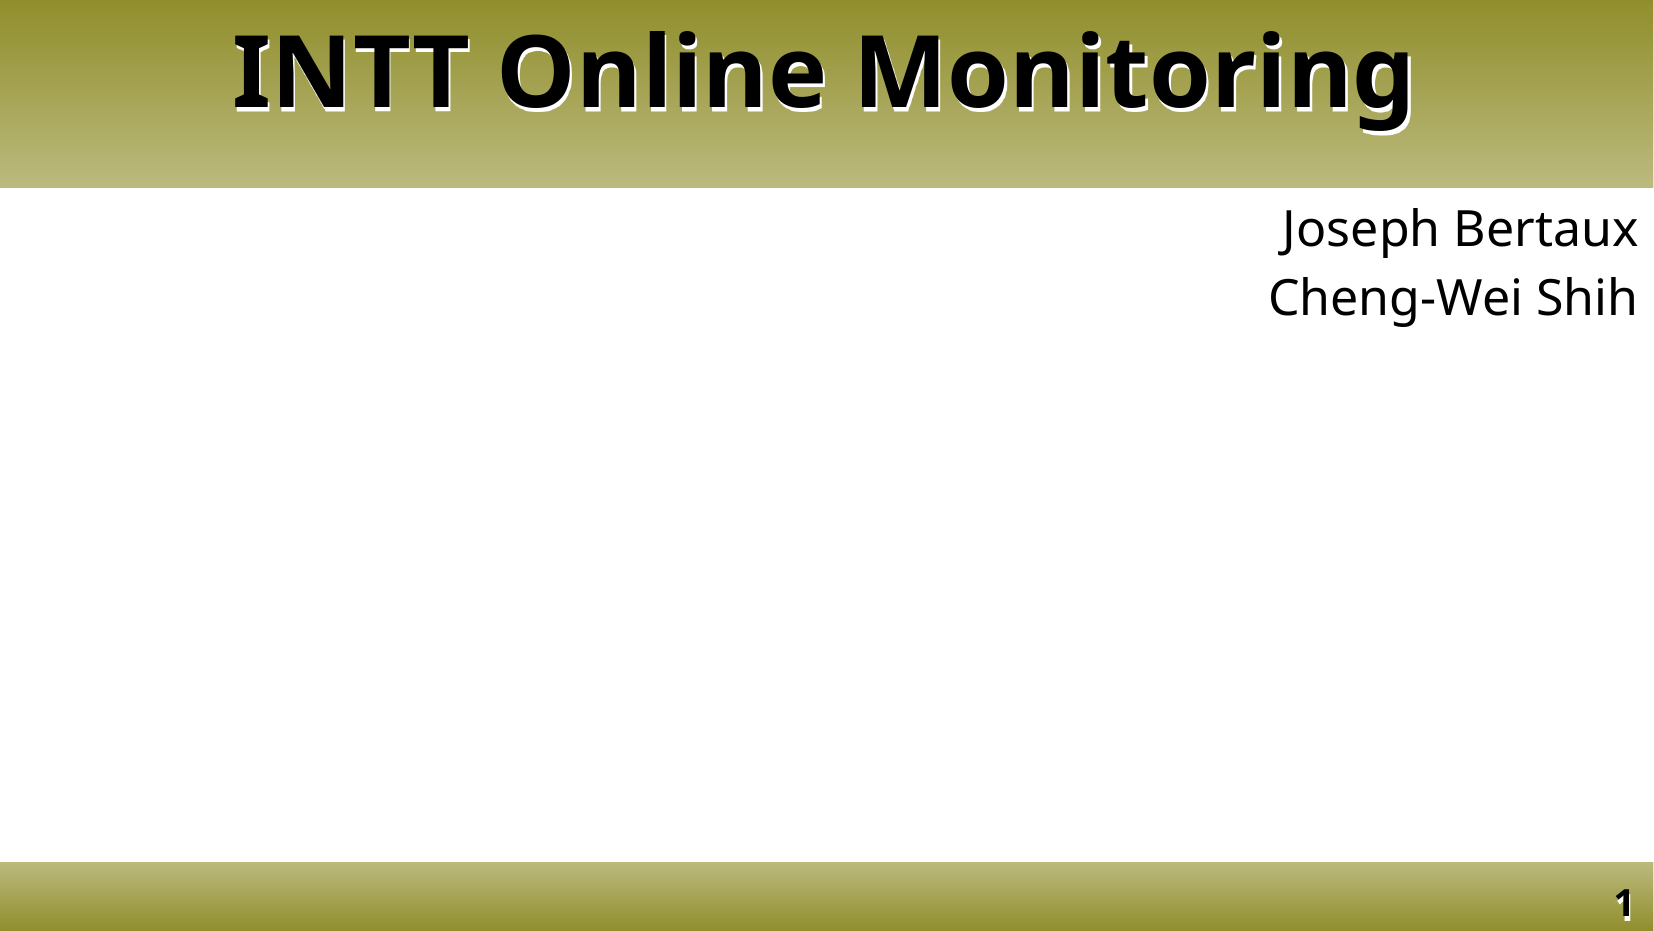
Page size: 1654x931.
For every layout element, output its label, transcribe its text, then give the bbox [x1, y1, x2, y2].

text_box Joseph Bertaux Cheng-Wei Shih [0, 186, 1654, 862]
text_box [0, 862, 1654, 931]
text_box 1 [825, 864, 1651, 931]
text_box [0, 0, 1654, 186]
text_box INTT Online Monitoring [0, 0, 1651, 137]
